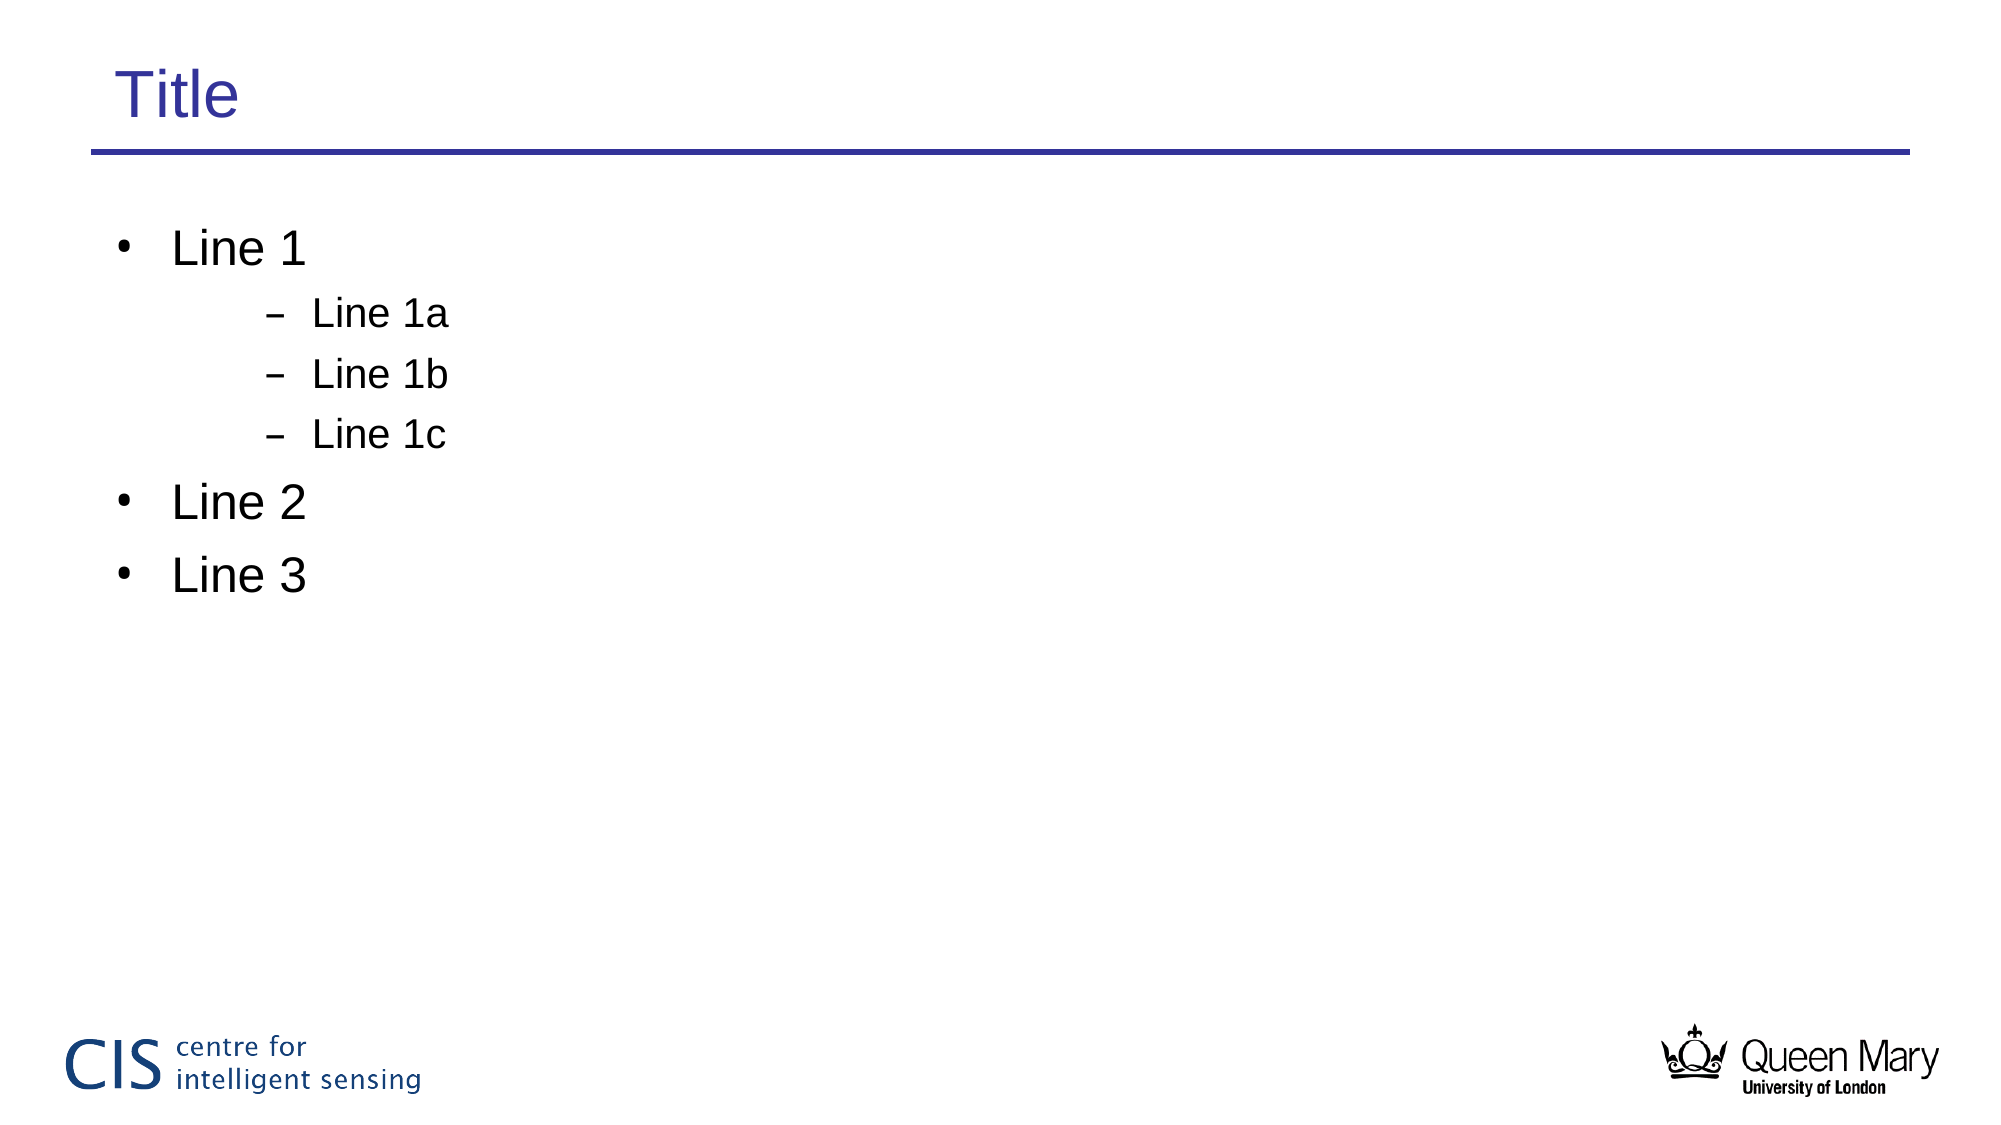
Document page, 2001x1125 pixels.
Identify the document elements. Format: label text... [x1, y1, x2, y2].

list Line 1 Line 1a Line 1b Line 1c Line 2 Line 3 [99, 208, 1675, 611]
title Title [99, 0, 1900, 185]
